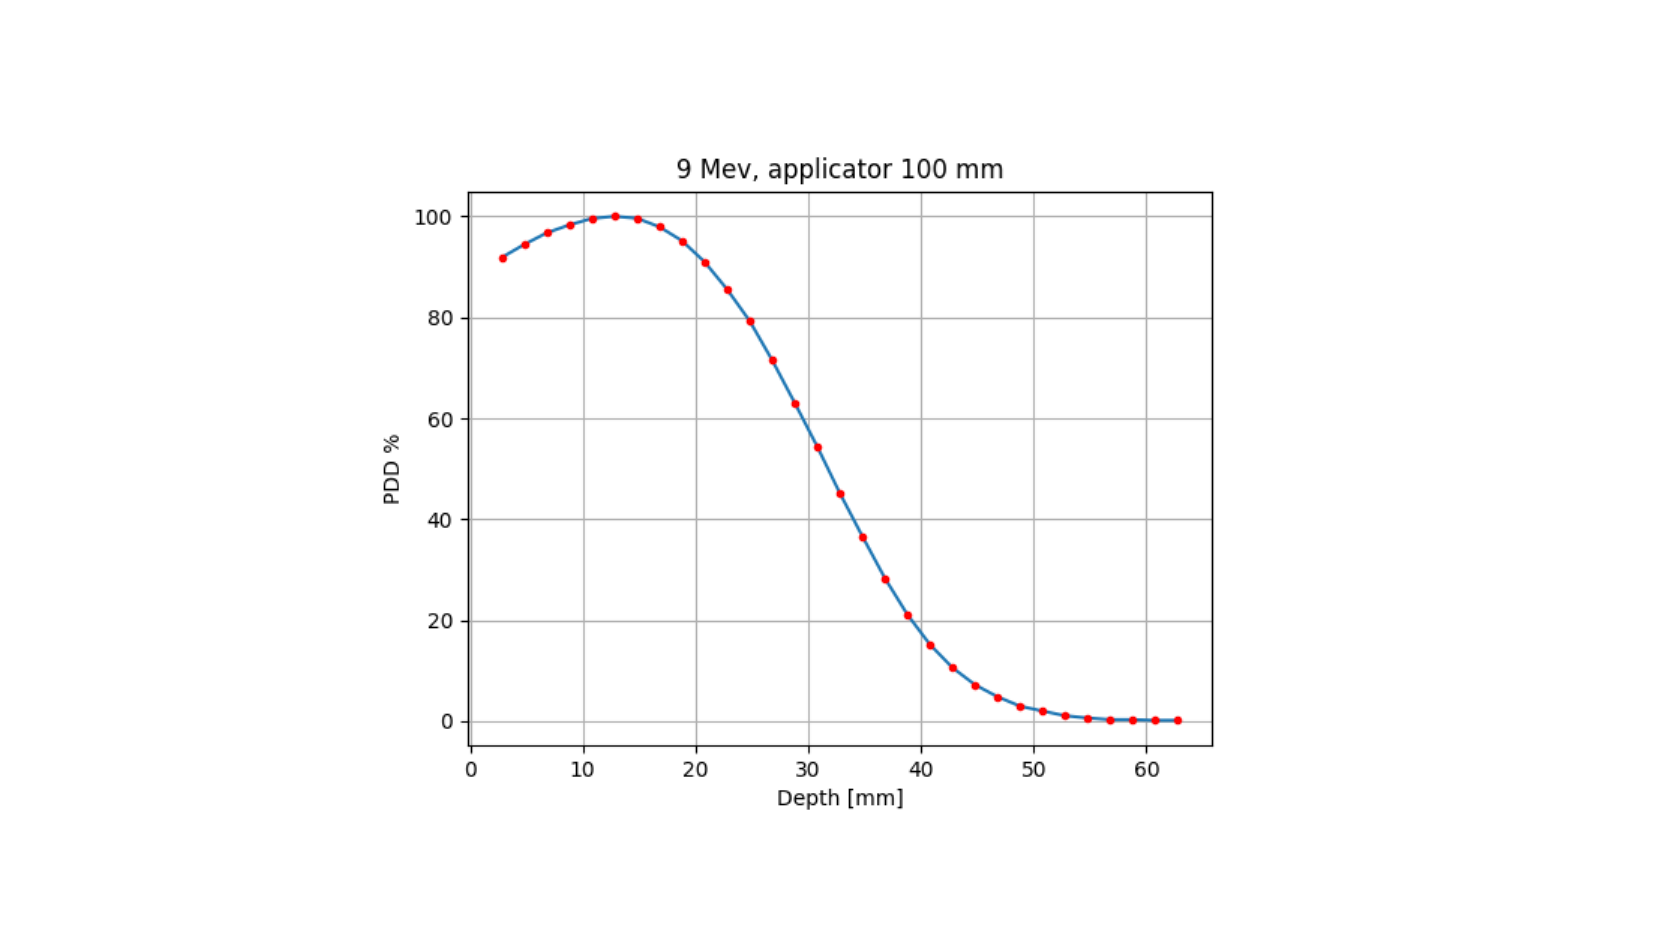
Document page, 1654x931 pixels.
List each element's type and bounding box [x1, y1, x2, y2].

picture [348, 105, 1308, 826]
